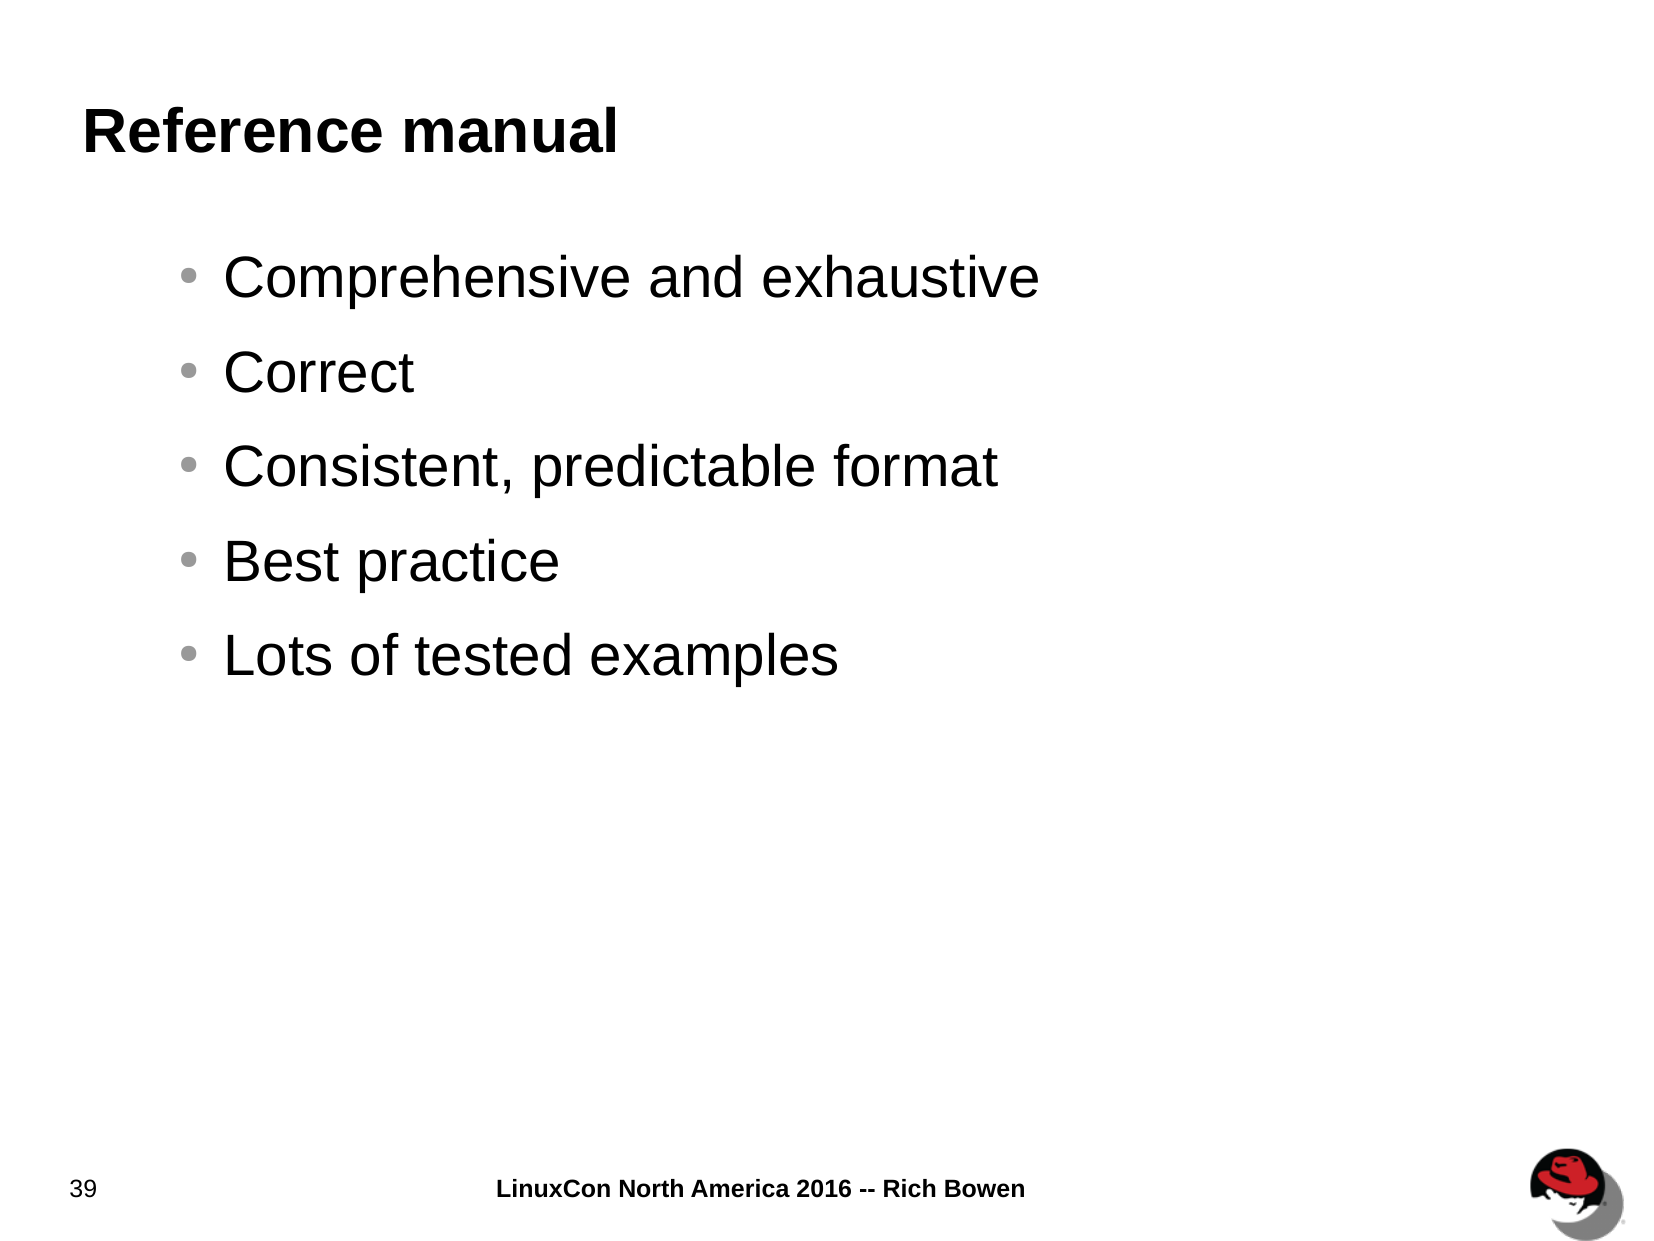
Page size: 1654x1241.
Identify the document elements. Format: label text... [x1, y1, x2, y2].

list Comprehensive and exhaustive Correct Consistent, predictable format Best practice Lots of tested examples [86, 244, 1576, 1039]
picture [1529, 1146, 1613, 1224]
title Reference manual [82, 37, 1571, 226]
